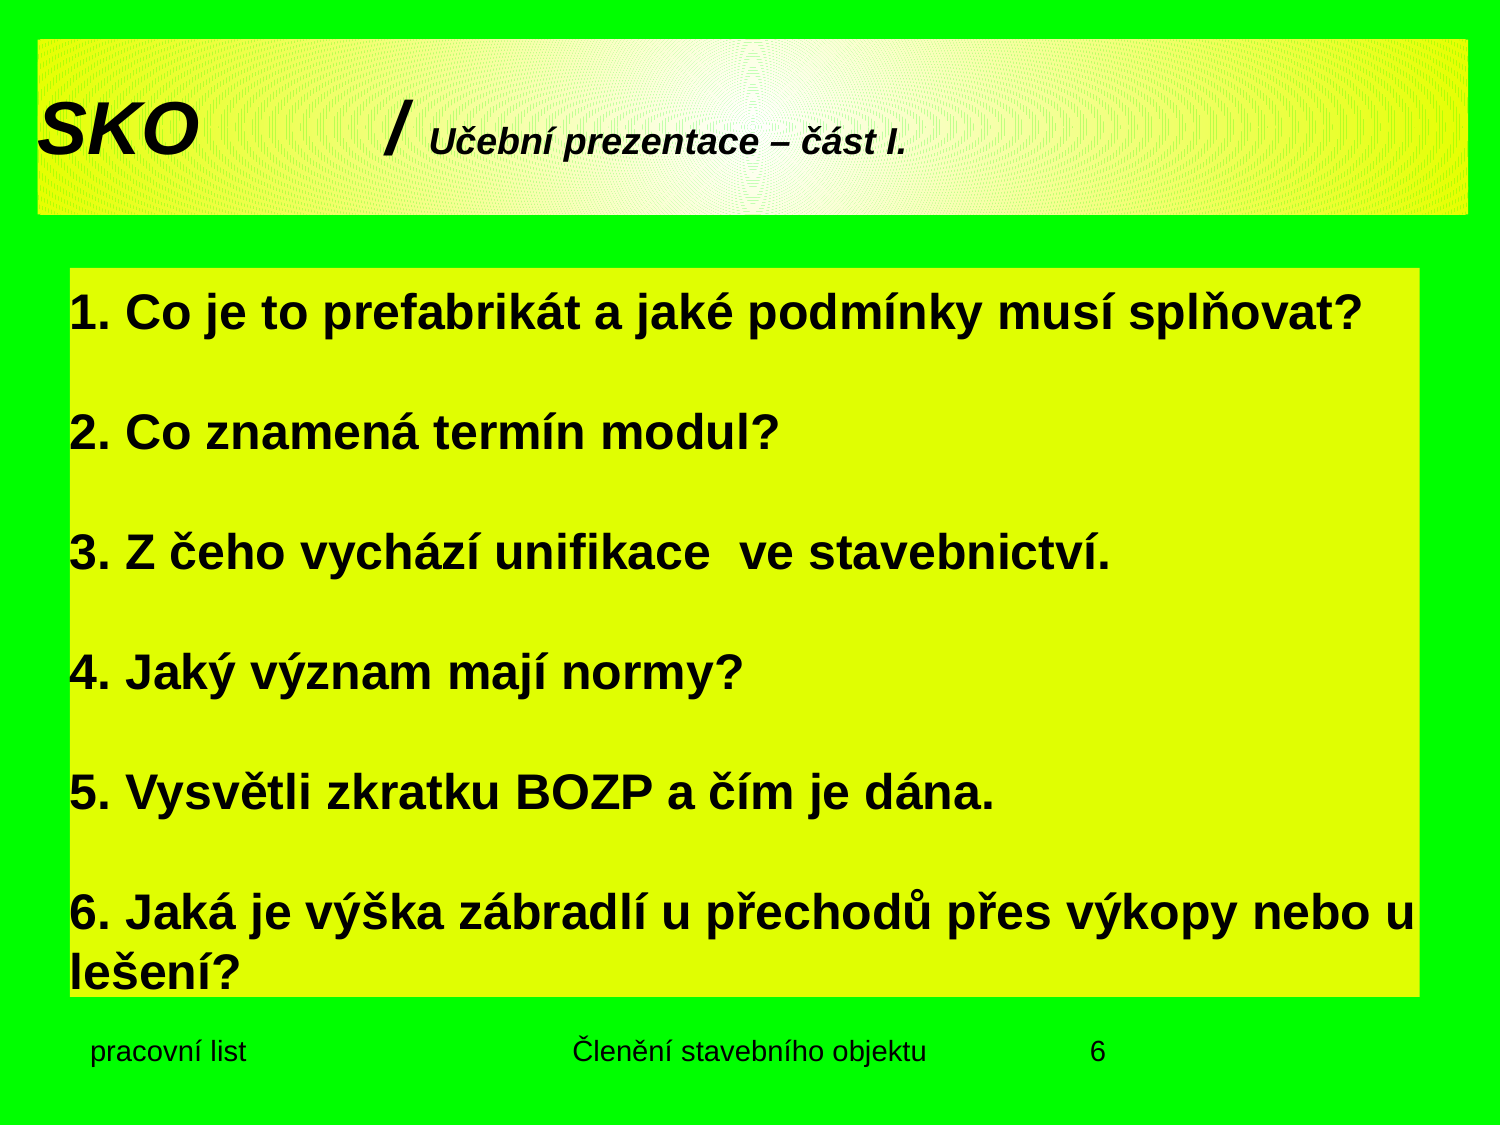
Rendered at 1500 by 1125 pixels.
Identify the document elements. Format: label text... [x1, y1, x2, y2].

text_box 1. Co je to prefabrikát a jaké podmínky musí splňovat? 2. Co znamená termín modul? 3. Z čeho vychází unifikace ve stavebnictví. 4. Jaký význam mají normy? 5. Vysvětli zkratku BOZP a čím je dána. 6. Jaká je výška zábradlí u přechodů přes výkopy nebo u lešení? [69, 267, 1420, 997]
text_box SKO / Učební prezentace – část I. [38, 40, 1468, 214]
text_box Členění stavebního objektu [512, 1024, 988, 1103]
text_box [1074, 1024, 1426, 1103]
text_box pracovní list [75, 1024, 426, 1103]
